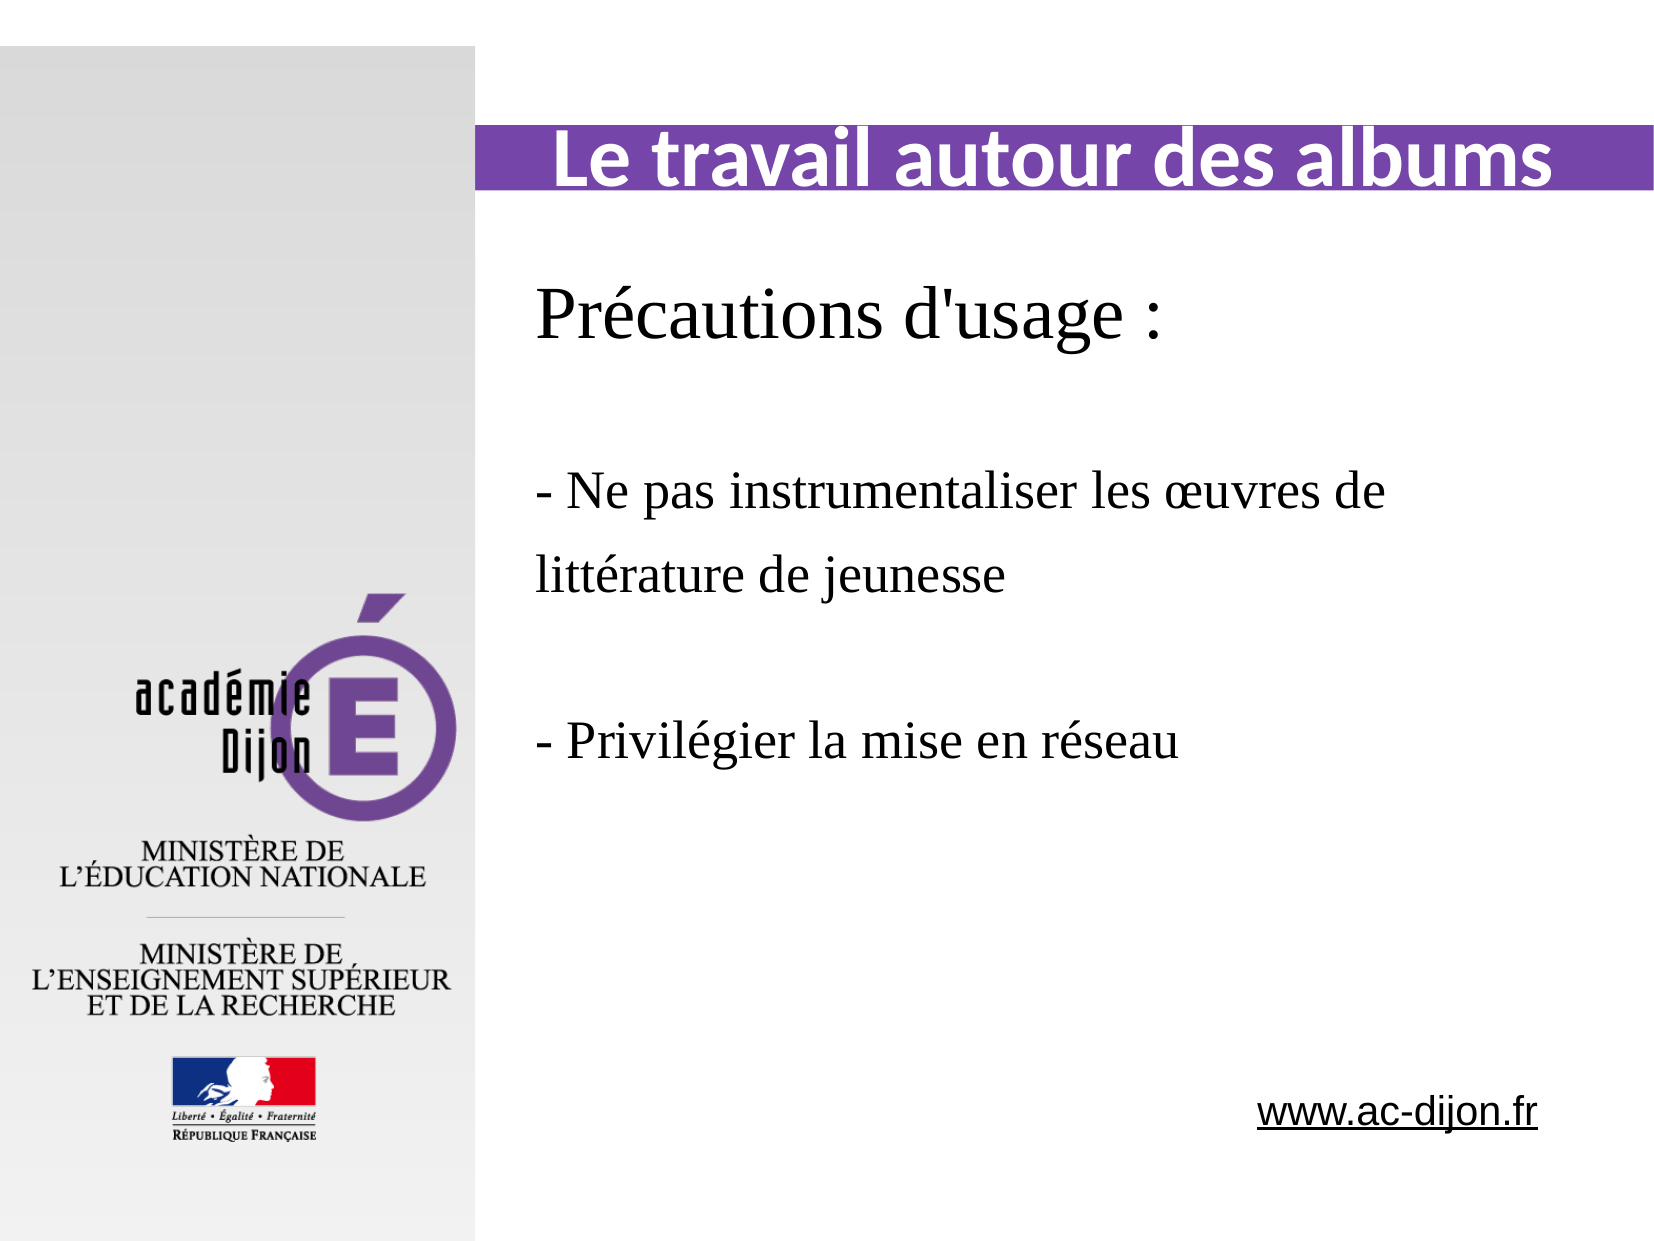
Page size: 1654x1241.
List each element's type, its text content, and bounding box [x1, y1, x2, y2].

title Le travail autour des albums [397, 49, 1570, 256]
picture [32, 593, 457, 1142]
list Précautions d'usage : - Ne pas instrumentaliser les œuvres de littérature de jeunesse - Privilégier la mise en réseau [520, 255, 1570, 1068]
